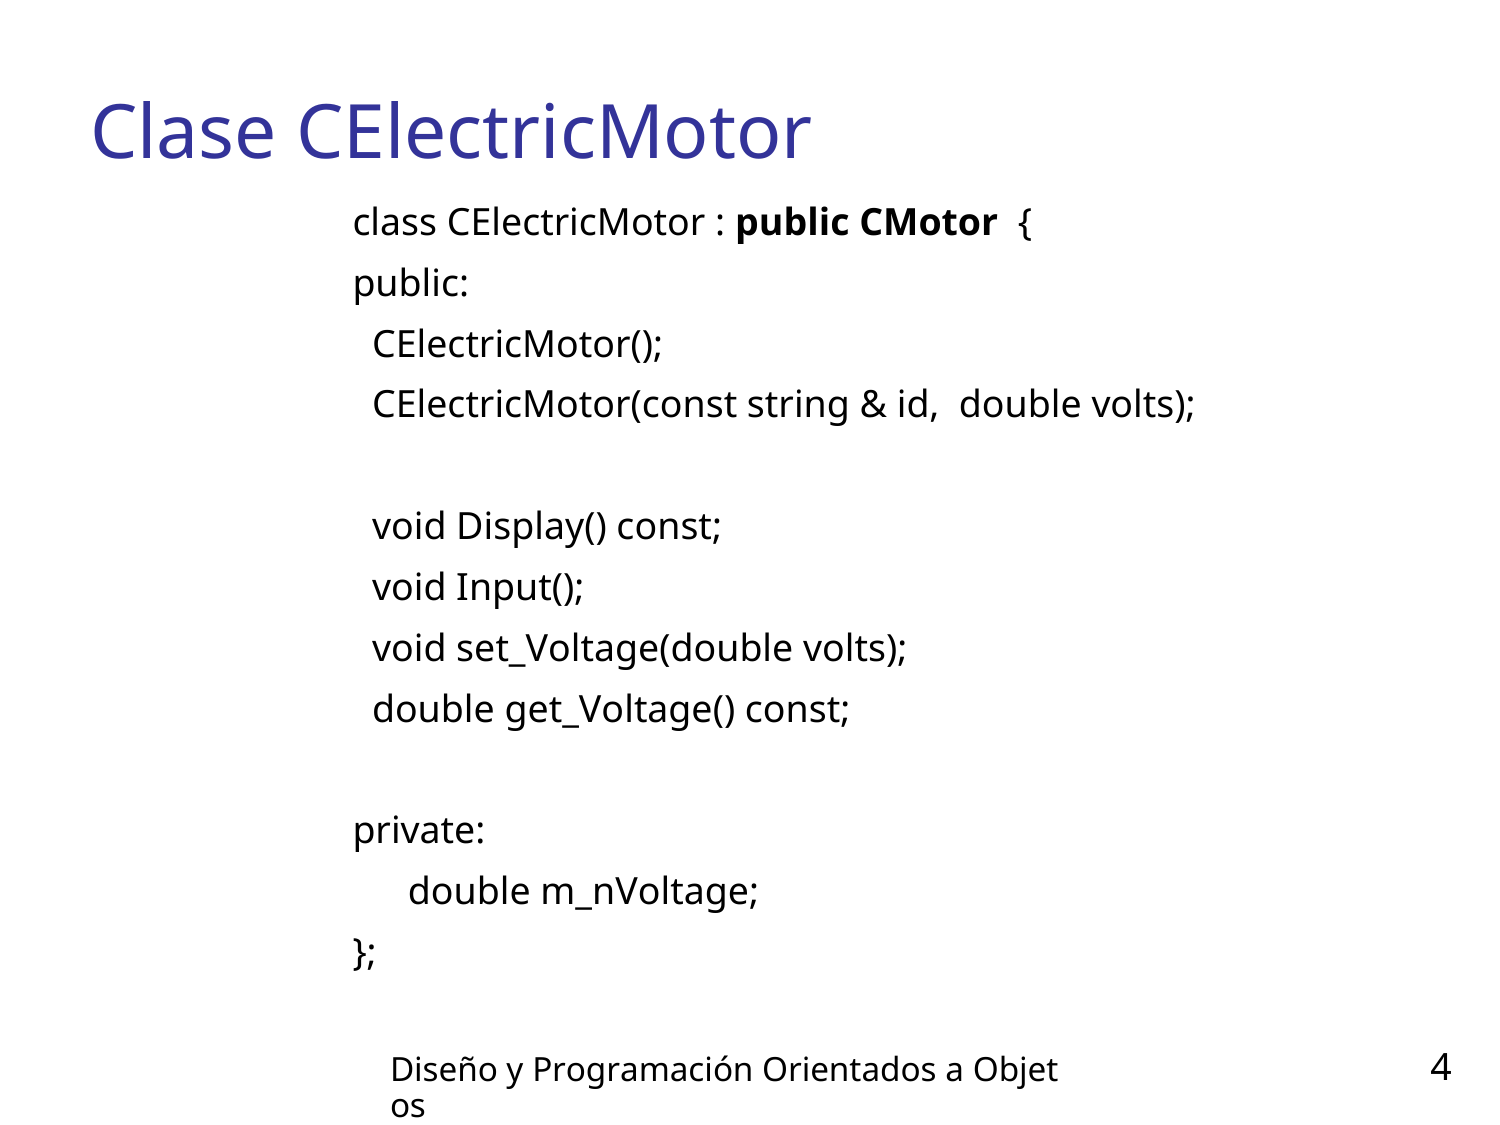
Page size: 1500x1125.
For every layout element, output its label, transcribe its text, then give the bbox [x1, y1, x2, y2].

list class CElectricMotor : public CMotor { public: CElectricMotor(); CElectricMotor(const string & id, double volts); void Display() const; void Input(); void set_Voltage(double volts); double get_Voltage() const; private: double m_nVoltage; }; [337, 187, 1462, 1028]
title Clase CElectricMotor [75, 10, 1466, 188]
